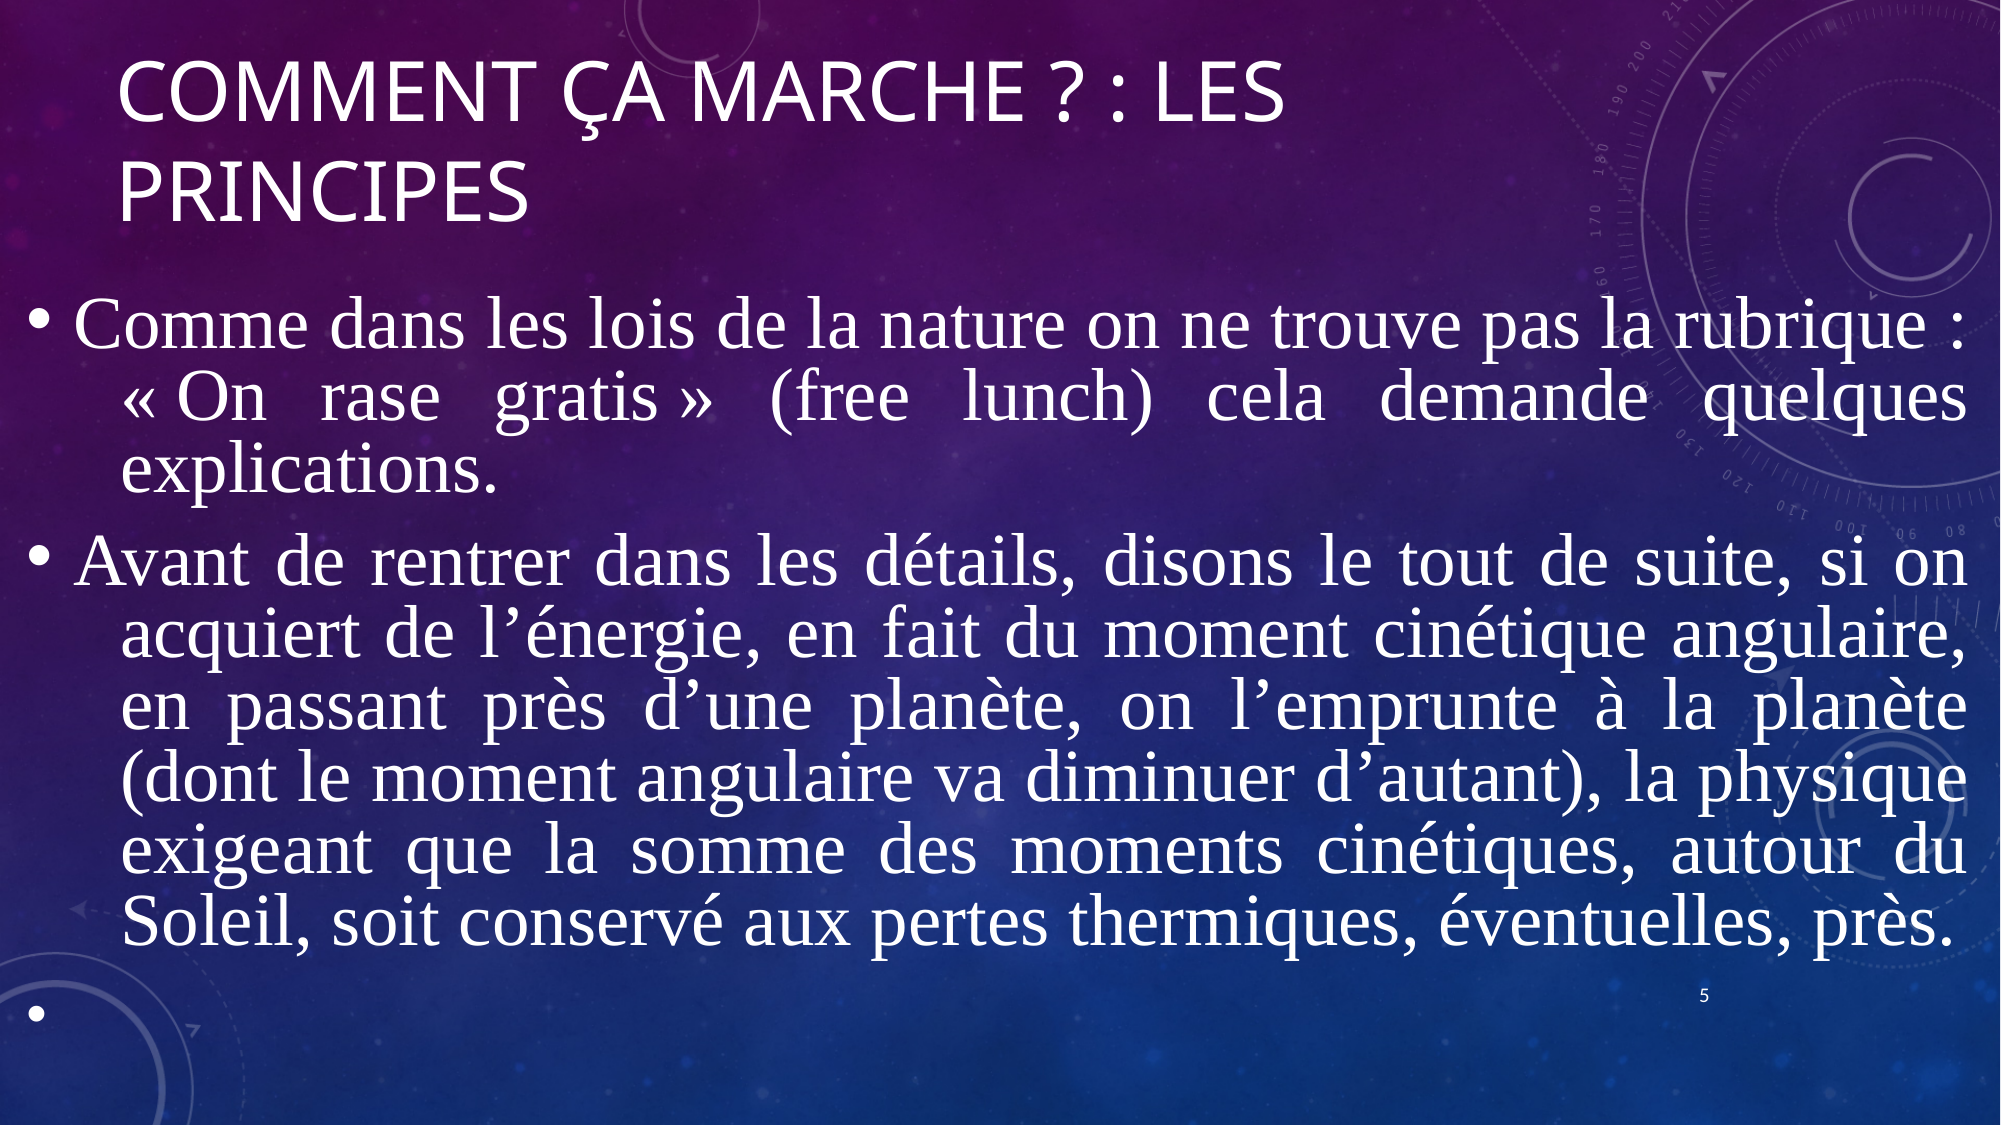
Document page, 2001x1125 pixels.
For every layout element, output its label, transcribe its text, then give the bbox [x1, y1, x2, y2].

list Comme dans les lois de la nature on ne trouve pas la rubrique : « On rase gratis » (free lunch) cela demande quelques explications. Avant de rentrer dans les détails, disons le tout de suite, si on acquiert de l’énergie, en fait du moment cinétique angulaire, en passant près d’une planète, on l’emprunte à la planète (dont le moment angulaire va diminuer d’autant), la physique exigeant que la somme des moments cinétiques, autour du Soleil, soit conservé aux pertes thermiques, éventuelles, près. [11, 211, 1986, 1125]
text_box [1684, 963, 1775, 1026]
title Comment ça marche ? : Les principes [100, 30, 1715, 211]
